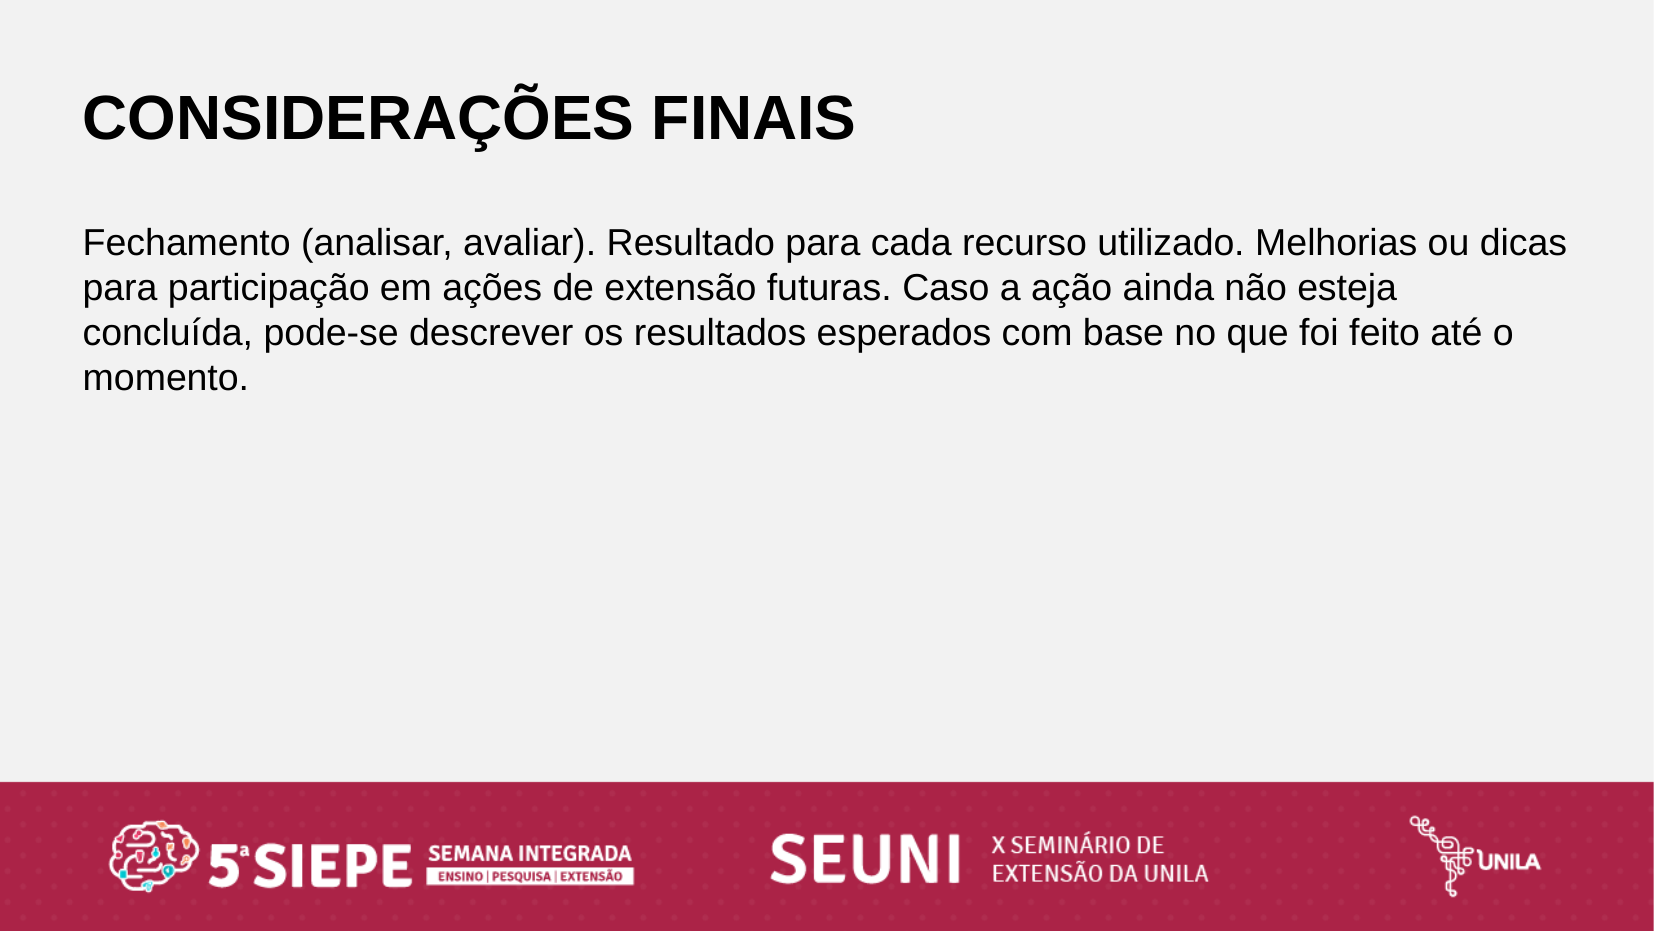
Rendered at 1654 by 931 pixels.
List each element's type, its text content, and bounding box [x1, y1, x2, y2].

picture [0, 0, 1654, 931]
text_box CONSIDERAÇÕES FINAIS [82, 37, 1571, 193]
text_box Fechamento (analisar, avaliar). Resultado para cada recurso utilizado. Melhorias ou dicas para participação em ações de extensão futuras. Caso a ação ainda não esteja concluída, pode-se descrever os resultados esperados com base no que foi feito até o momento. [82, 217, 1571, 757]
